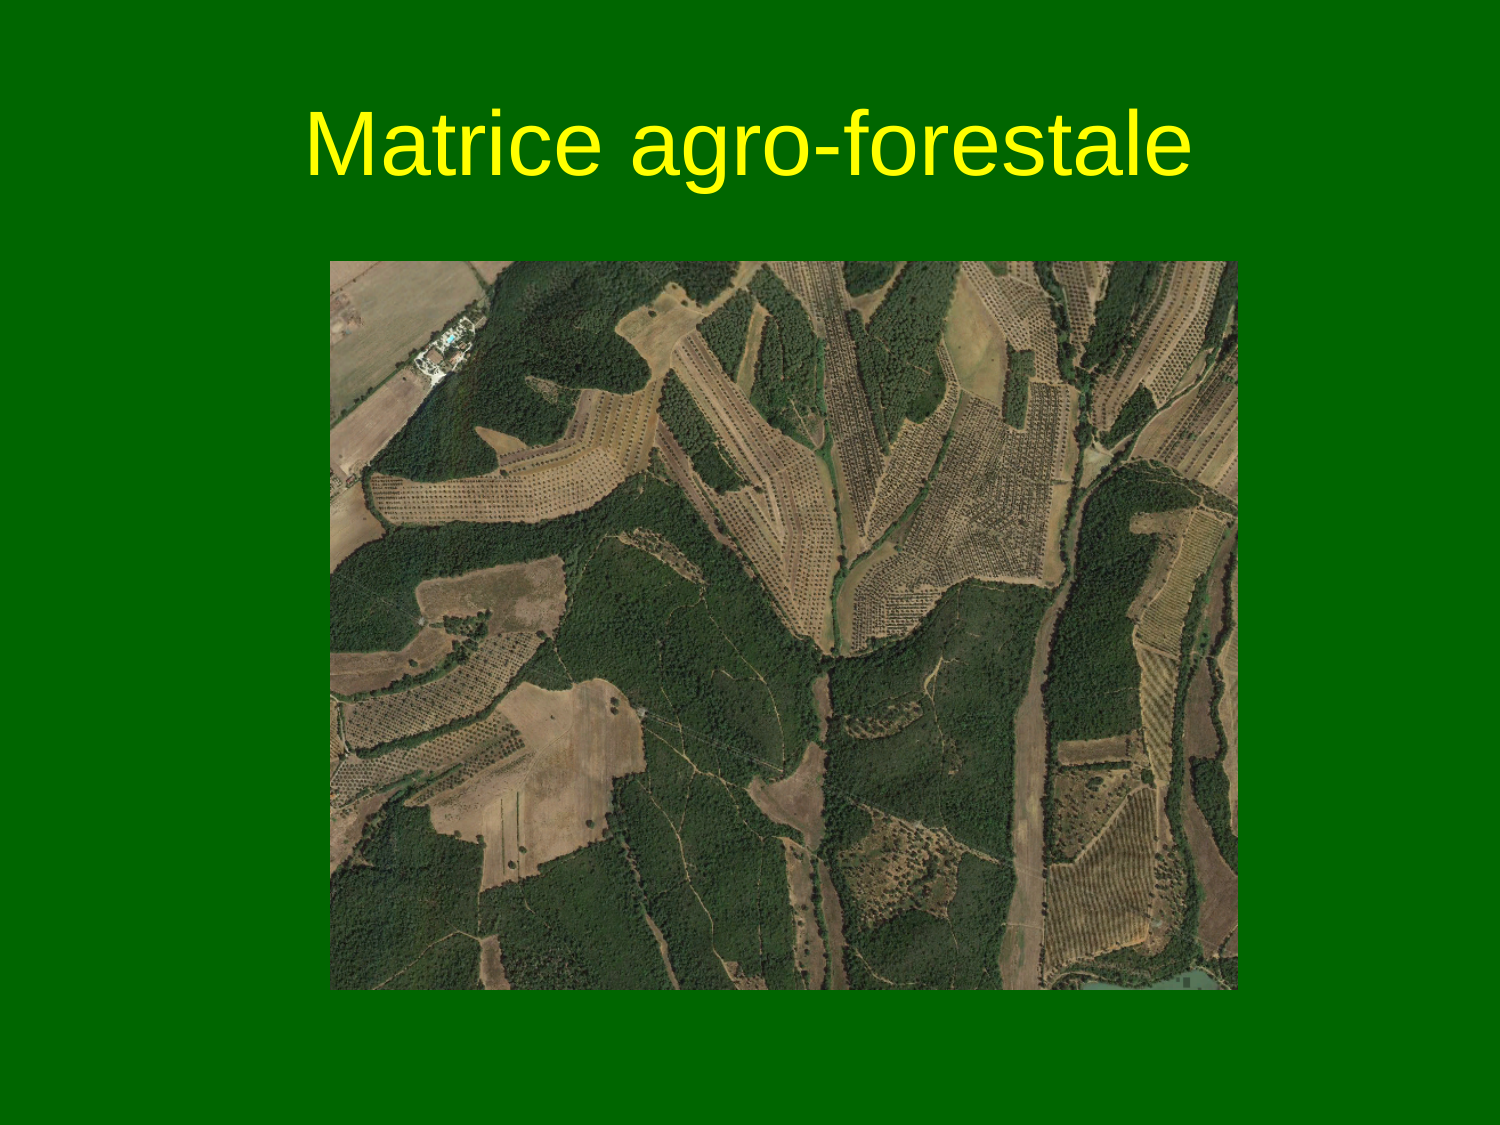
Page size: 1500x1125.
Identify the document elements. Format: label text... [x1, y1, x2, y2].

title Matrice agro-forestale [75, 45, 1426, 233]
picture [330, 261, 1238, 991]
